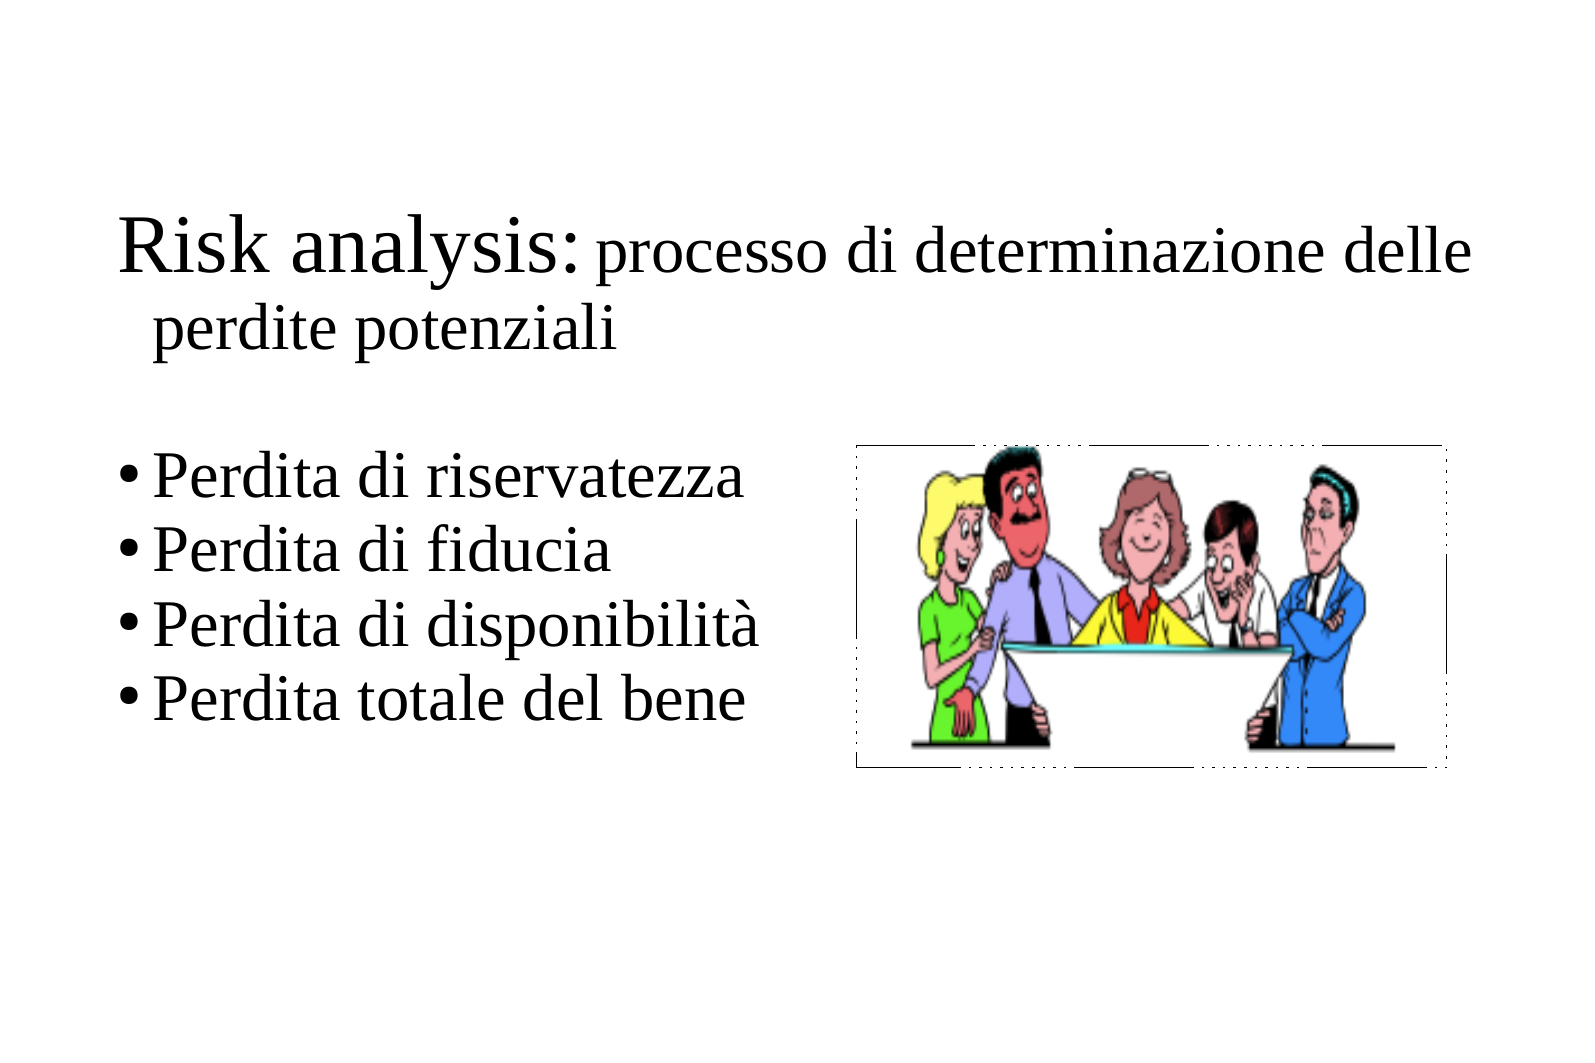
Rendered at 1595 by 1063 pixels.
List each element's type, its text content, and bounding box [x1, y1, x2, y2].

subtitle Risk analysis: processo di determinazione delle perdite potenziali Perdita di riservatezza Perdita di fiducia Perdita di disponibilità Perdita totale del bene [117, 78, 1479, 966]
picture [856, 445, 1447, 768]
